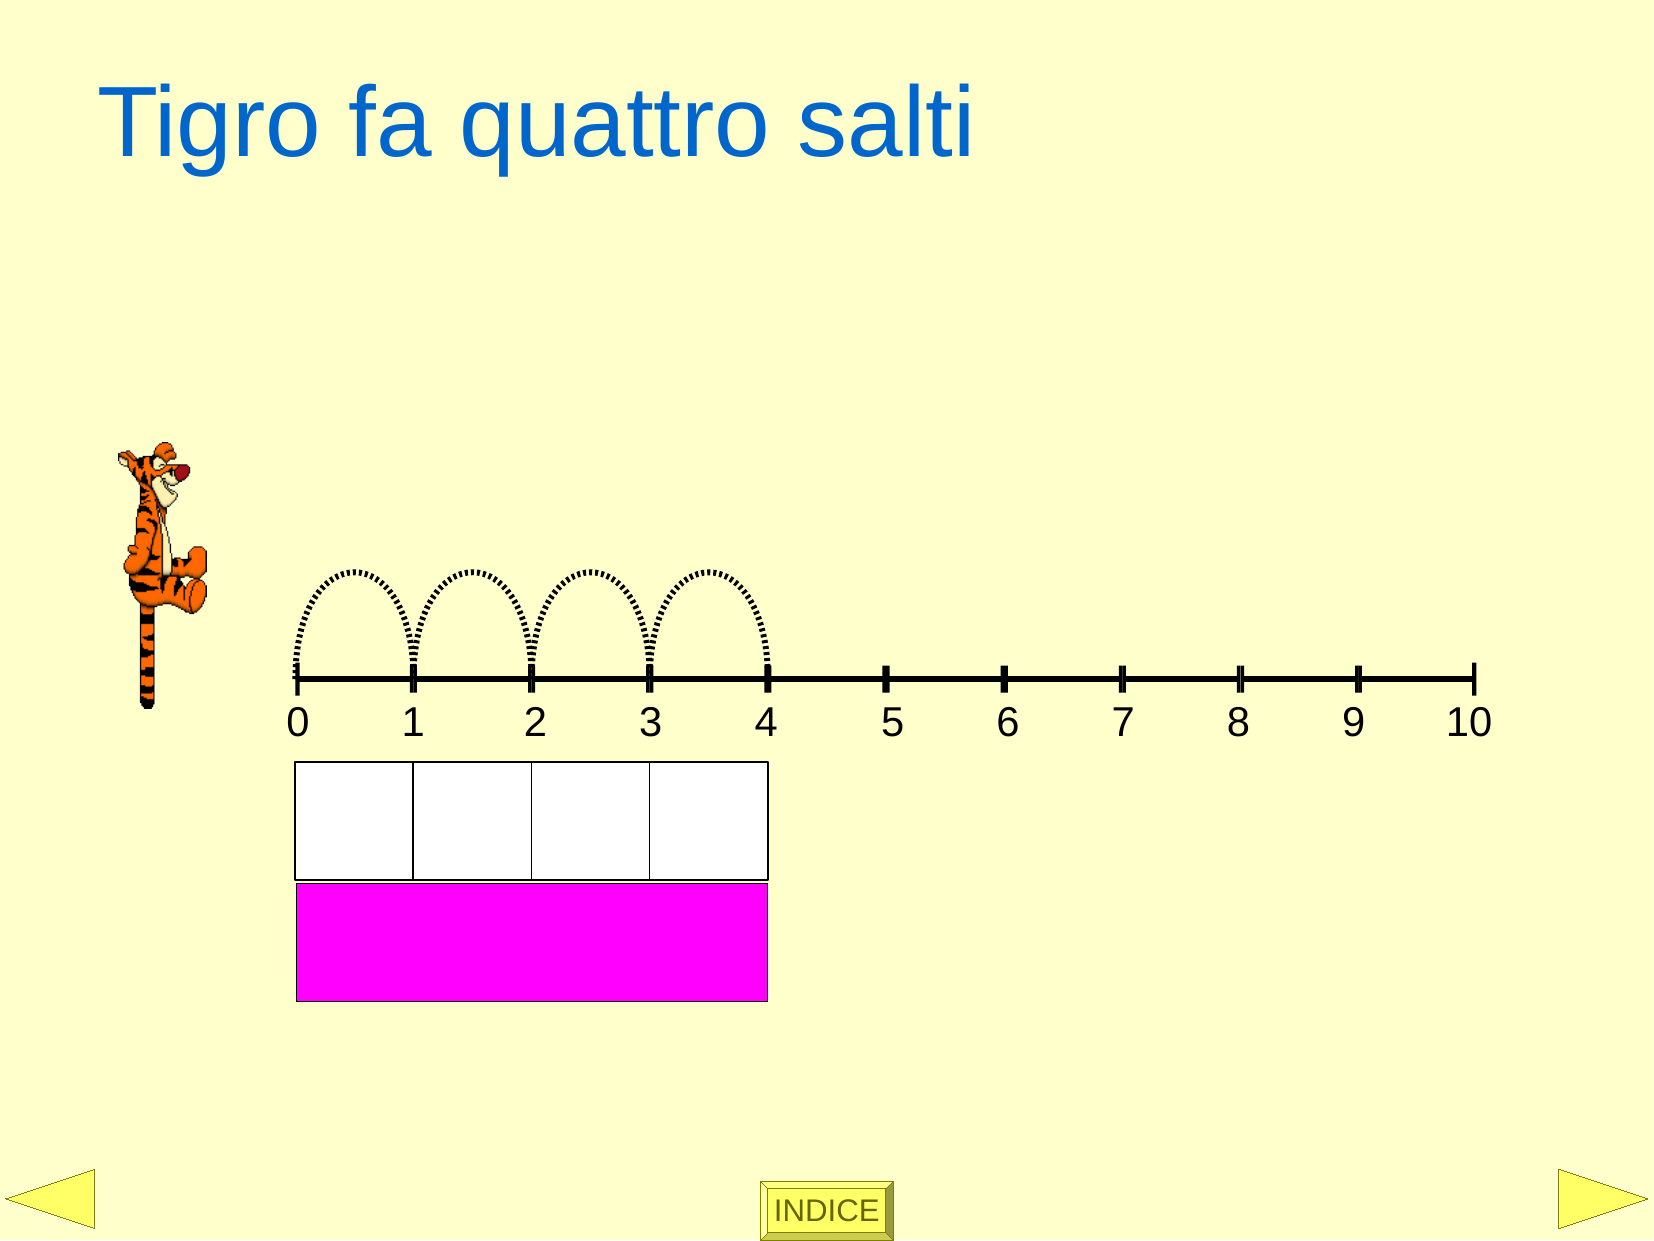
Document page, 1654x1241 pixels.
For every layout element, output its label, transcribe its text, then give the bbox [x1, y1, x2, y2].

text_box [295, 761, 768, 880]
text_box [296, 883, 768, 1002]
text_box [5, 1169, 95, 1229]
text_box INDICE [768, 1189, 885, 1232]
text_box [1558, 1169, 1648, 1229]
text_box 0 1 2 3 4 5 6 7 8 9 10 [271, 690, 1542, 753]
text_box Tigro fa quattro salti [82, 59, 992, 186]
picture [118, 442, 207, 709]
